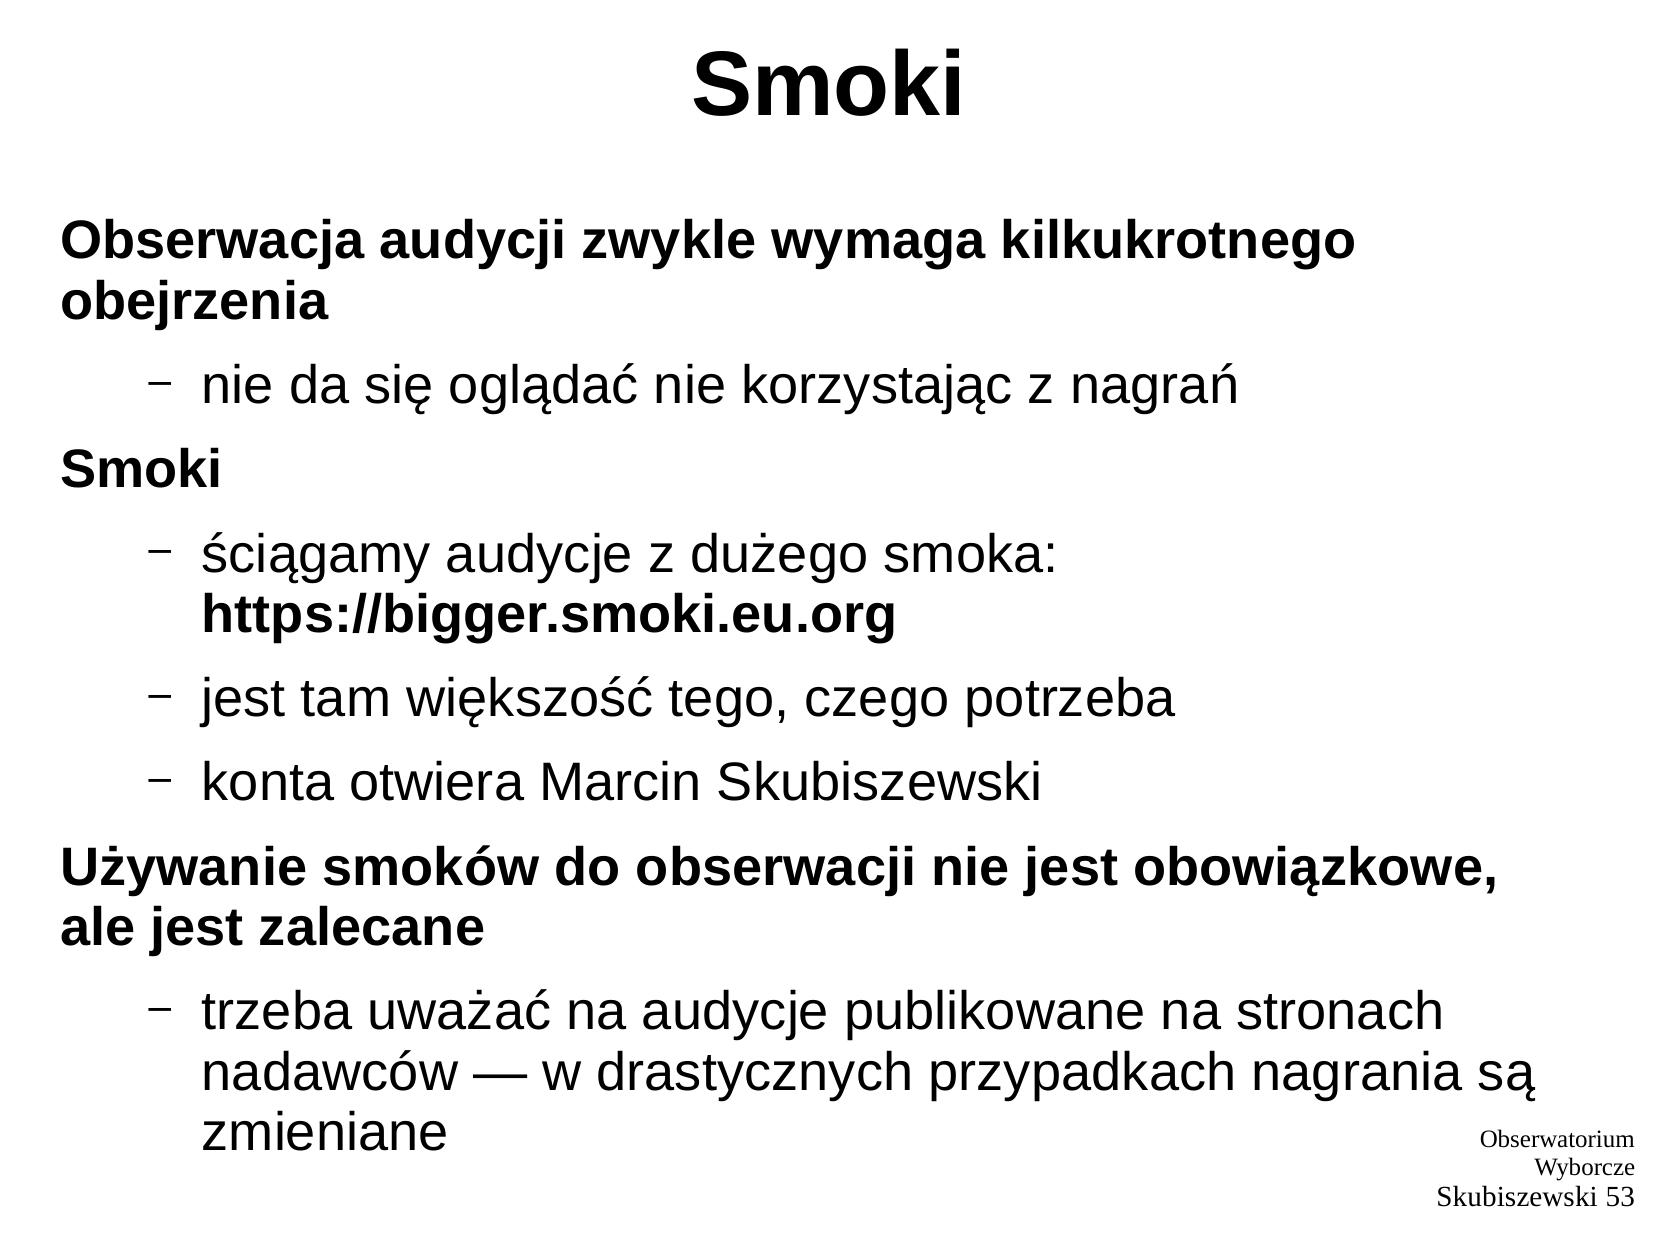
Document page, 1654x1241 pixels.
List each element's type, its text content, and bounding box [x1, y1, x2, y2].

list Obserwacja audycji zwykle wymaga kilkukrotnego obejrzenia nie da się oglądać nie korzystając z nagrań Smoki ściągamy audycje z dużego smoka: https://bigger.smoki.eu.org jest tam większość tego, czego potrzeba konta otwiera Marcin Skubiszewski Używanie smoków do obserwacji nie jest obowiązkowe, ale jest zalecane trzeba uważać na audycje publikowane na stronach nadawców — w drastycznych przypadkach nagrania są zmieniane [60, 210, 1583, 1241]
title Smoki [84, 32, 1573, 189]
